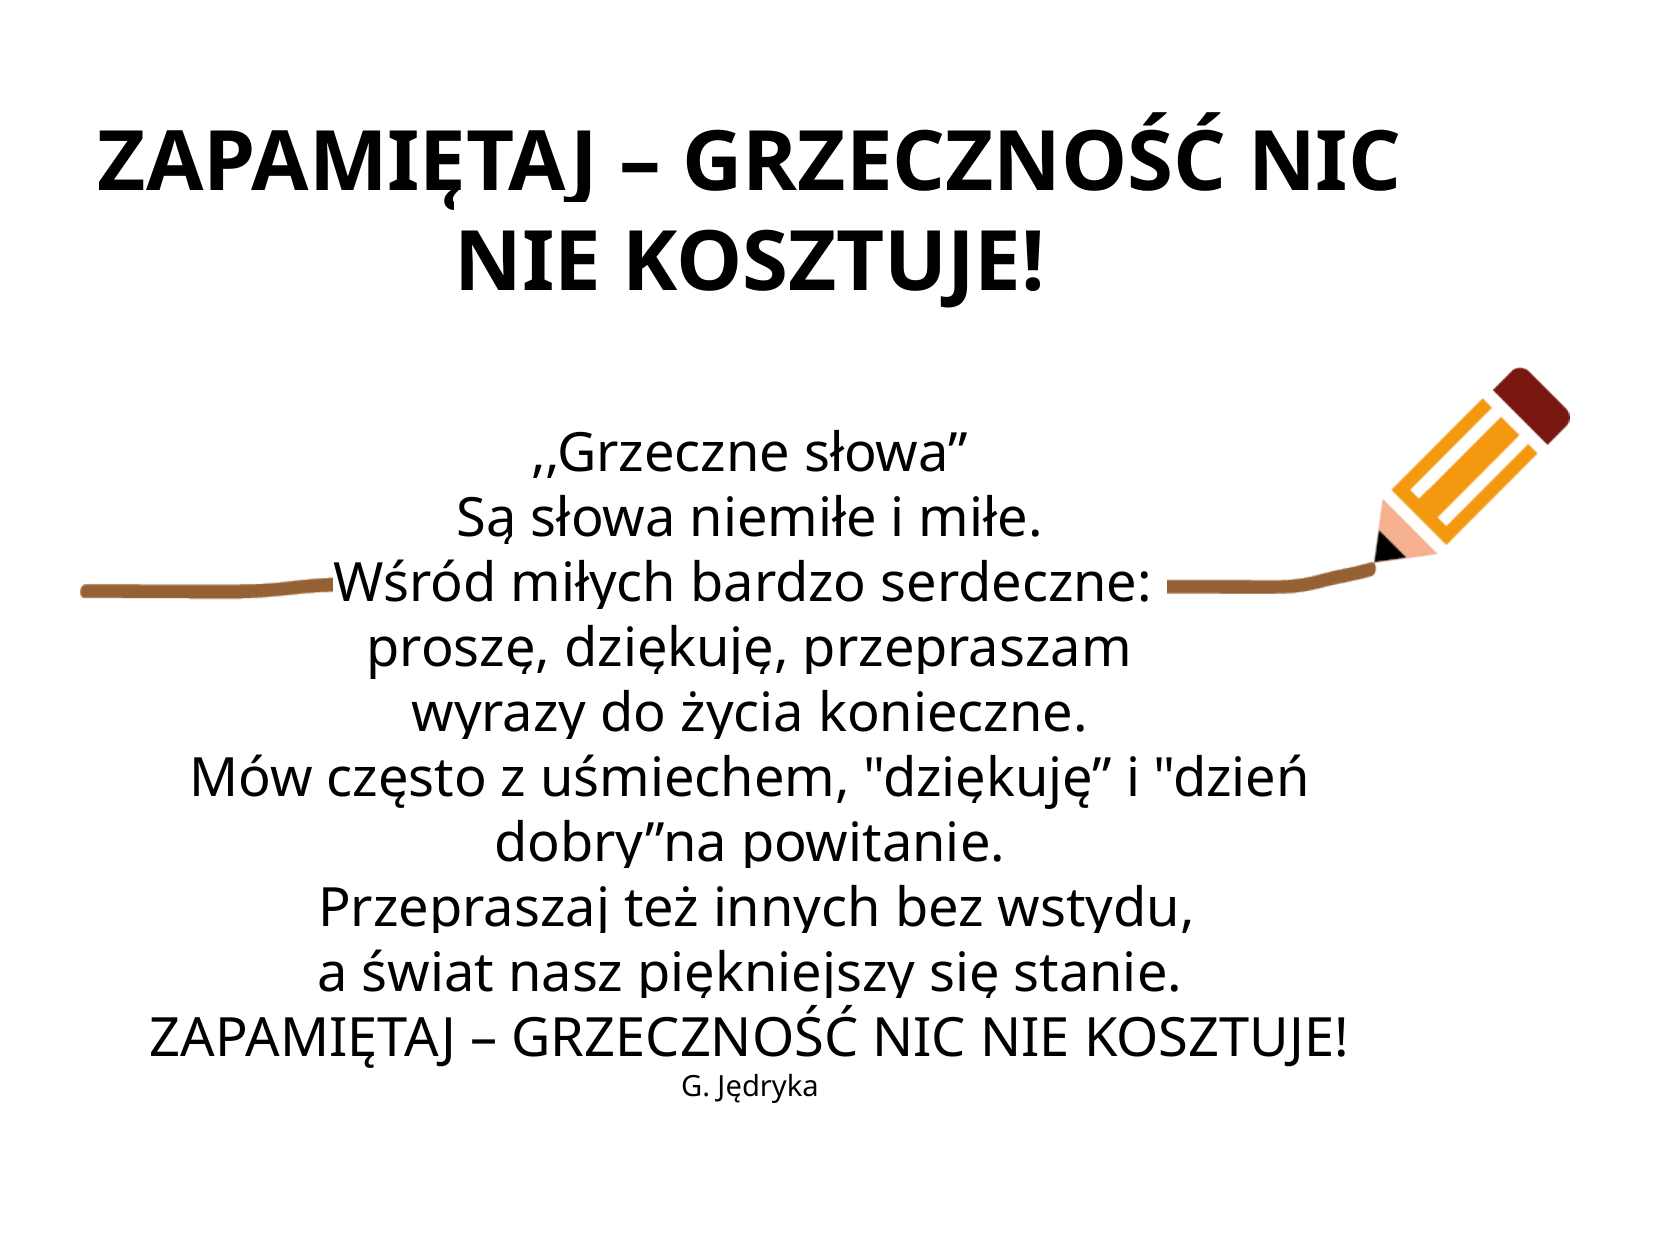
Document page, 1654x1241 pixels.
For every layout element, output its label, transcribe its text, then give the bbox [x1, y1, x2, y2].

title ZAPAMIĘTAJ – GRZECZNOŚĆ NIC NIE KOSZTUJE! ,,Grzeczne słowa” Są słowa niemiłe i miłe. Wśród miłych bardzo serdeczne: proszę, dziękuję, przepraszam wyrazy do życia konieczne. Mów często z uśmiechem, "dziękuję” i "dzień dobry”na powitanie. Przepraszaj też innych bez wstydu, a świat nasz piękniejszy się stanie. ZAPAMIĘTAJ – GRZECZNOŚĆ NIC NIE KOSZTUJE! G. Jędryka [70, 0, 1430, 1216]
